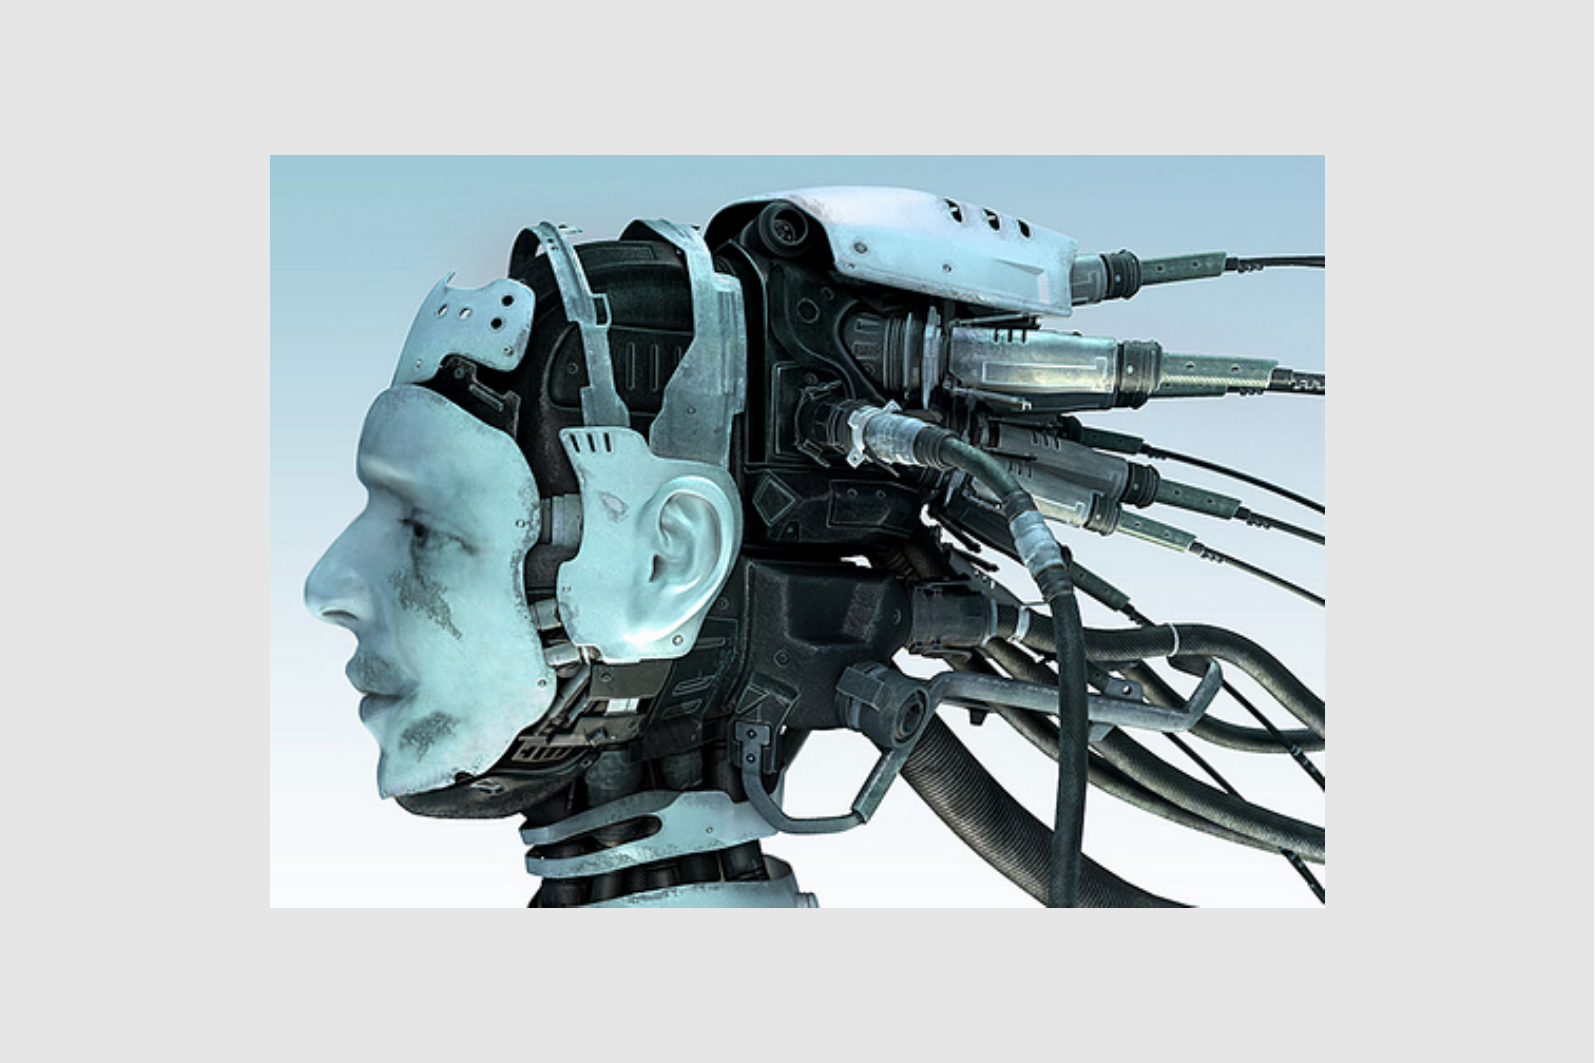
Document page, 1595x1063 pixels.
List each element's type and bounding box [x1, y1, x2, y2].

picture [270, 155, 1325, 908]
